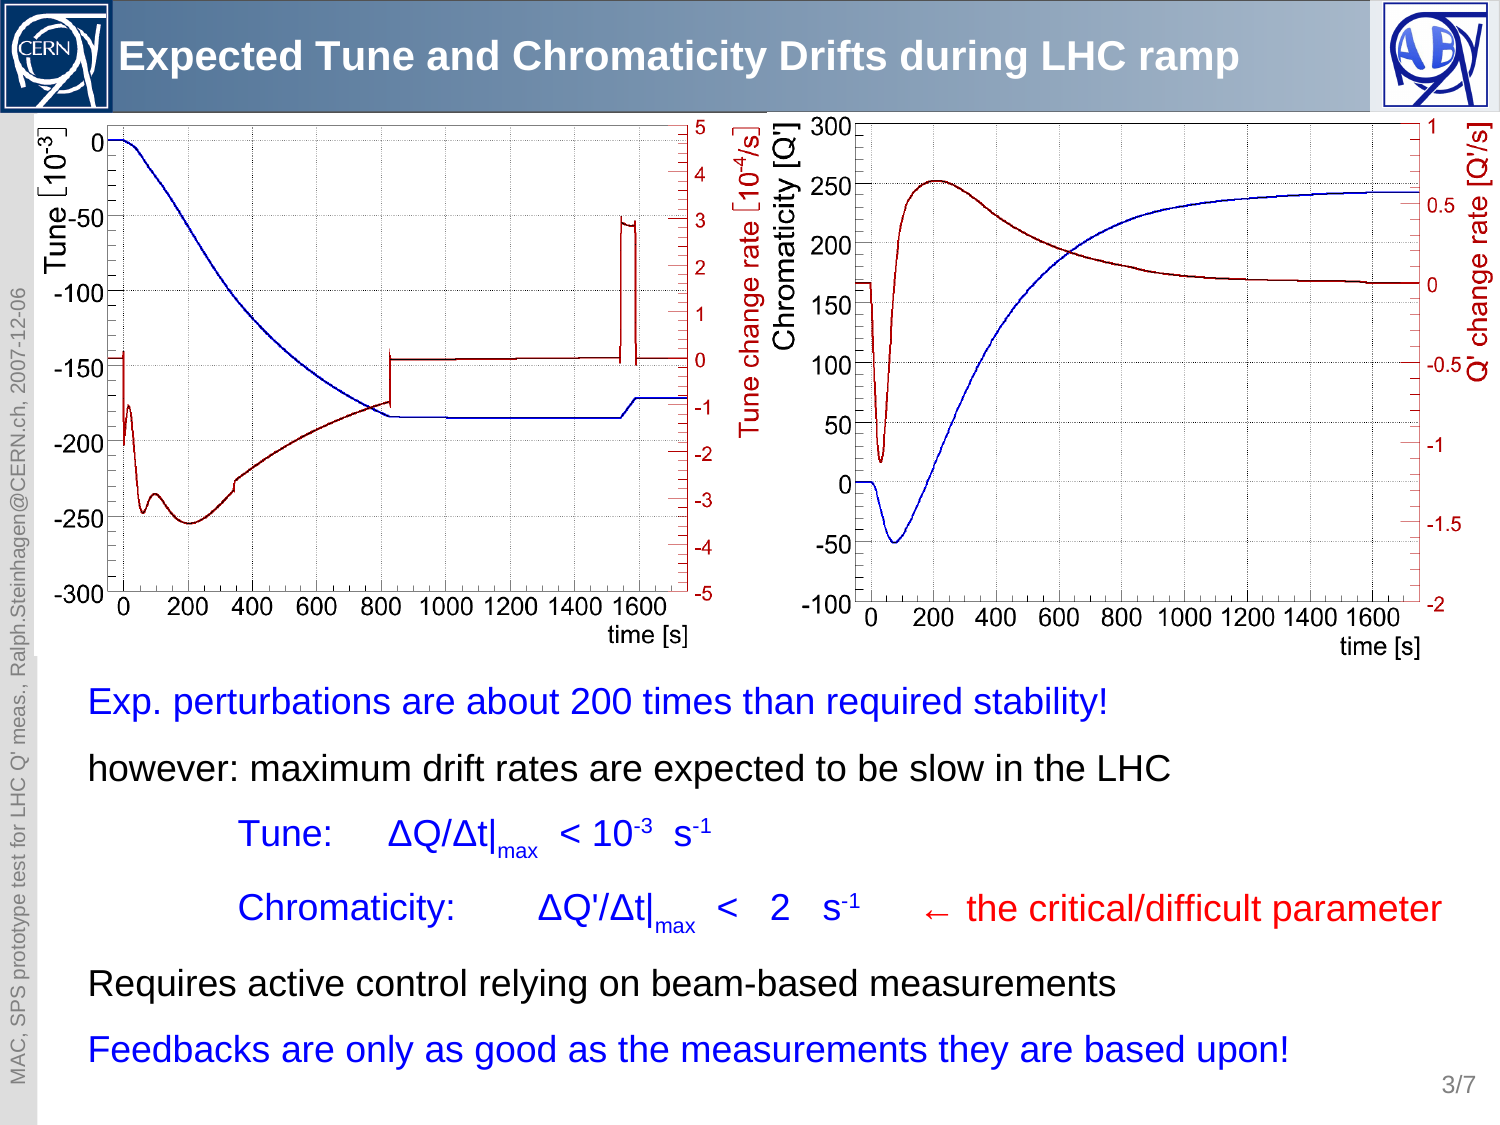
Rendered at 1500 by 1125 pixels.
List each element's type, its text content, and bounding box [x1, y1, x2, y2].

text_box ← the critical/difficult parameter [903, 879, 1458, 937]
picture [1382, 1, 1489, 108]
title Expected Tune and Chromaticity Drifts during LHC ramp [118, 0, 1359, 113]
picture [34, 112, 1500, 668]
list Exp. perturbations are about 200 times than required stability! however: maximum drift rates are expected to be slow in the LHC Tune: ΔQ/Δt|max < 10-3 s-1 Chromaticity: ΔQ'/Δt|max < 2 s-1 Requires active control relying on beam-based measurements Feedbacks are only as good as the measurements they are based upon! [87, 679, 1438, 1071]
picture [0, 0, 113, 113]
